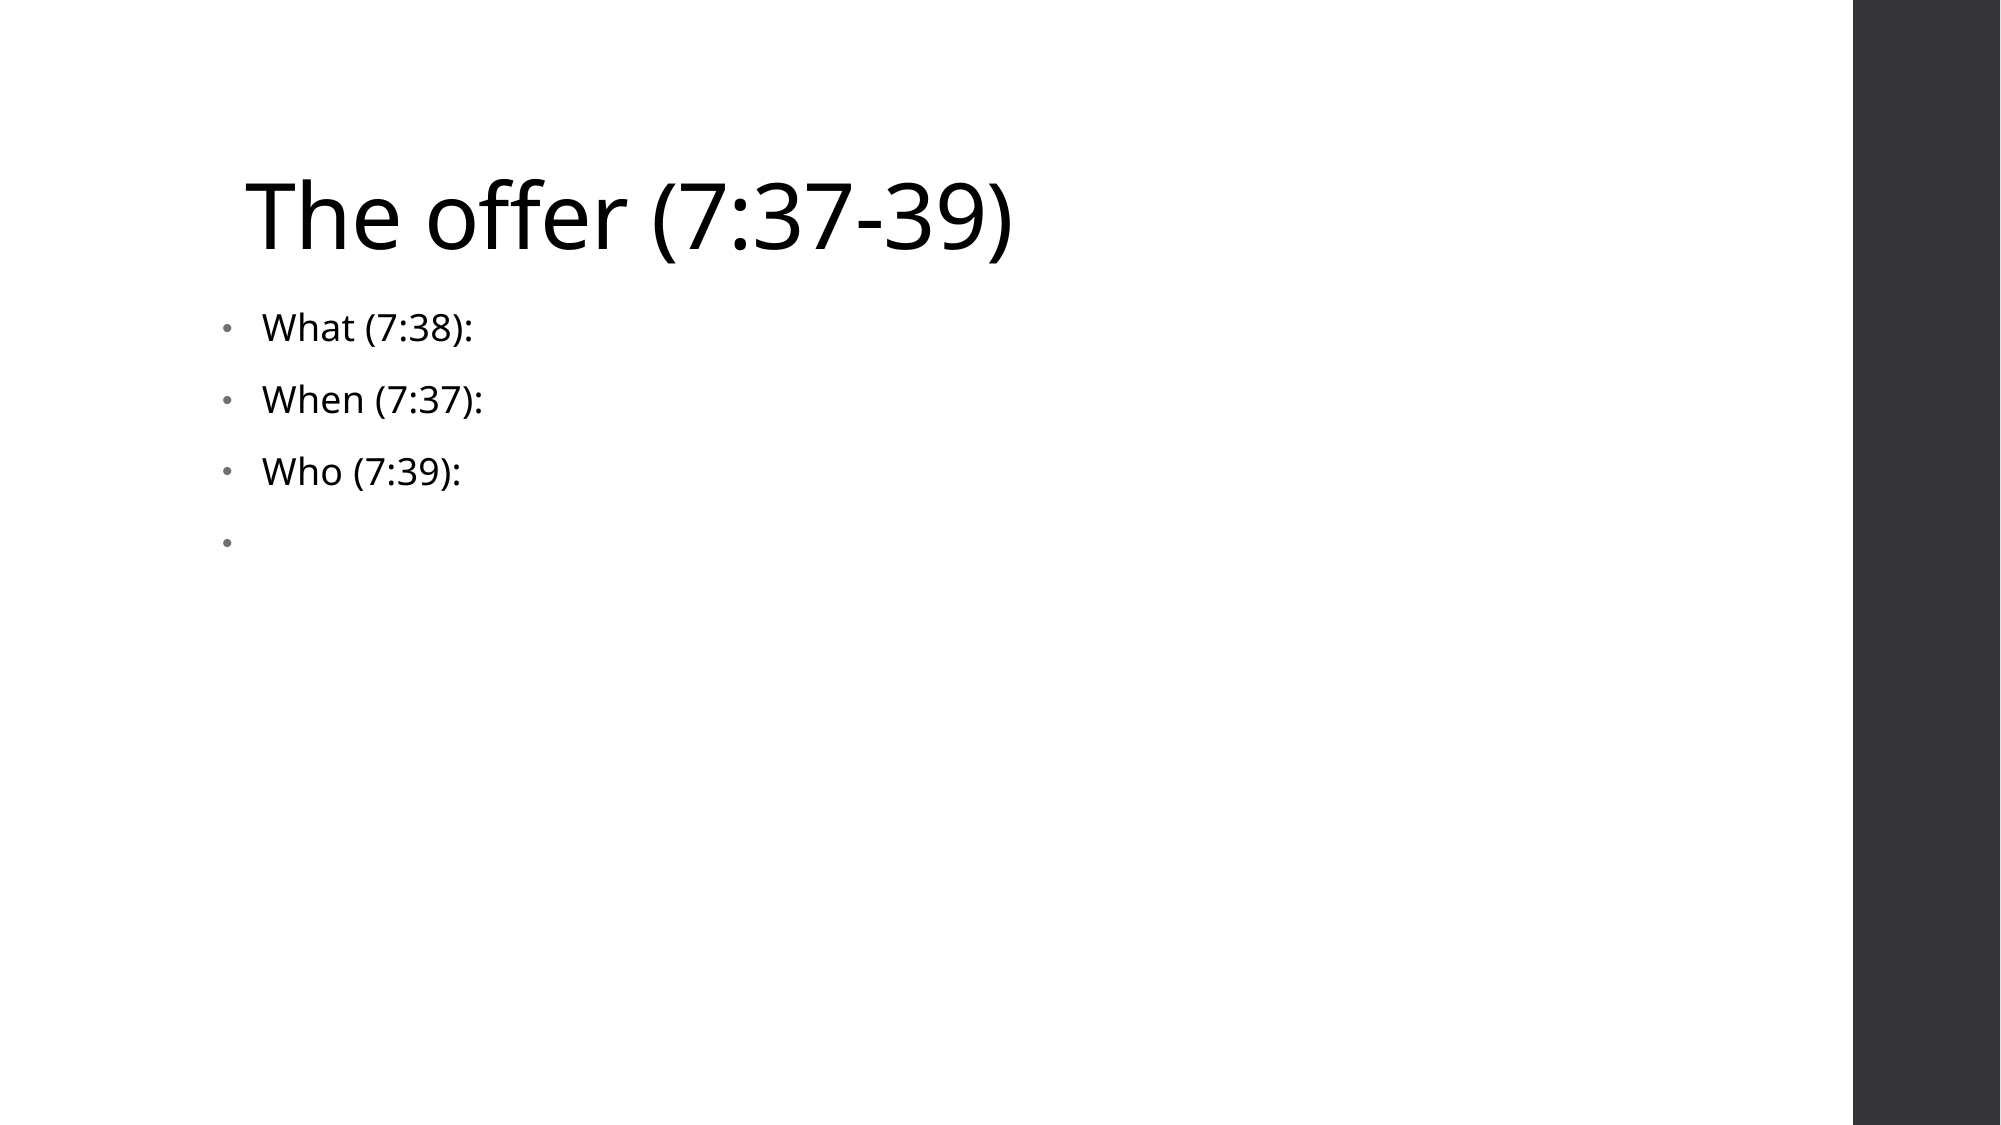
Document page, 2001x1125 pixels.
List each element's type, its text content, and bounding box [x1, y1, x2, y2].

list What (7:38): When (7:37): Who (7:39): [206, 299, 1617, 1014]
title The offer (7:37-39) [206, 60, 1797, 278]
